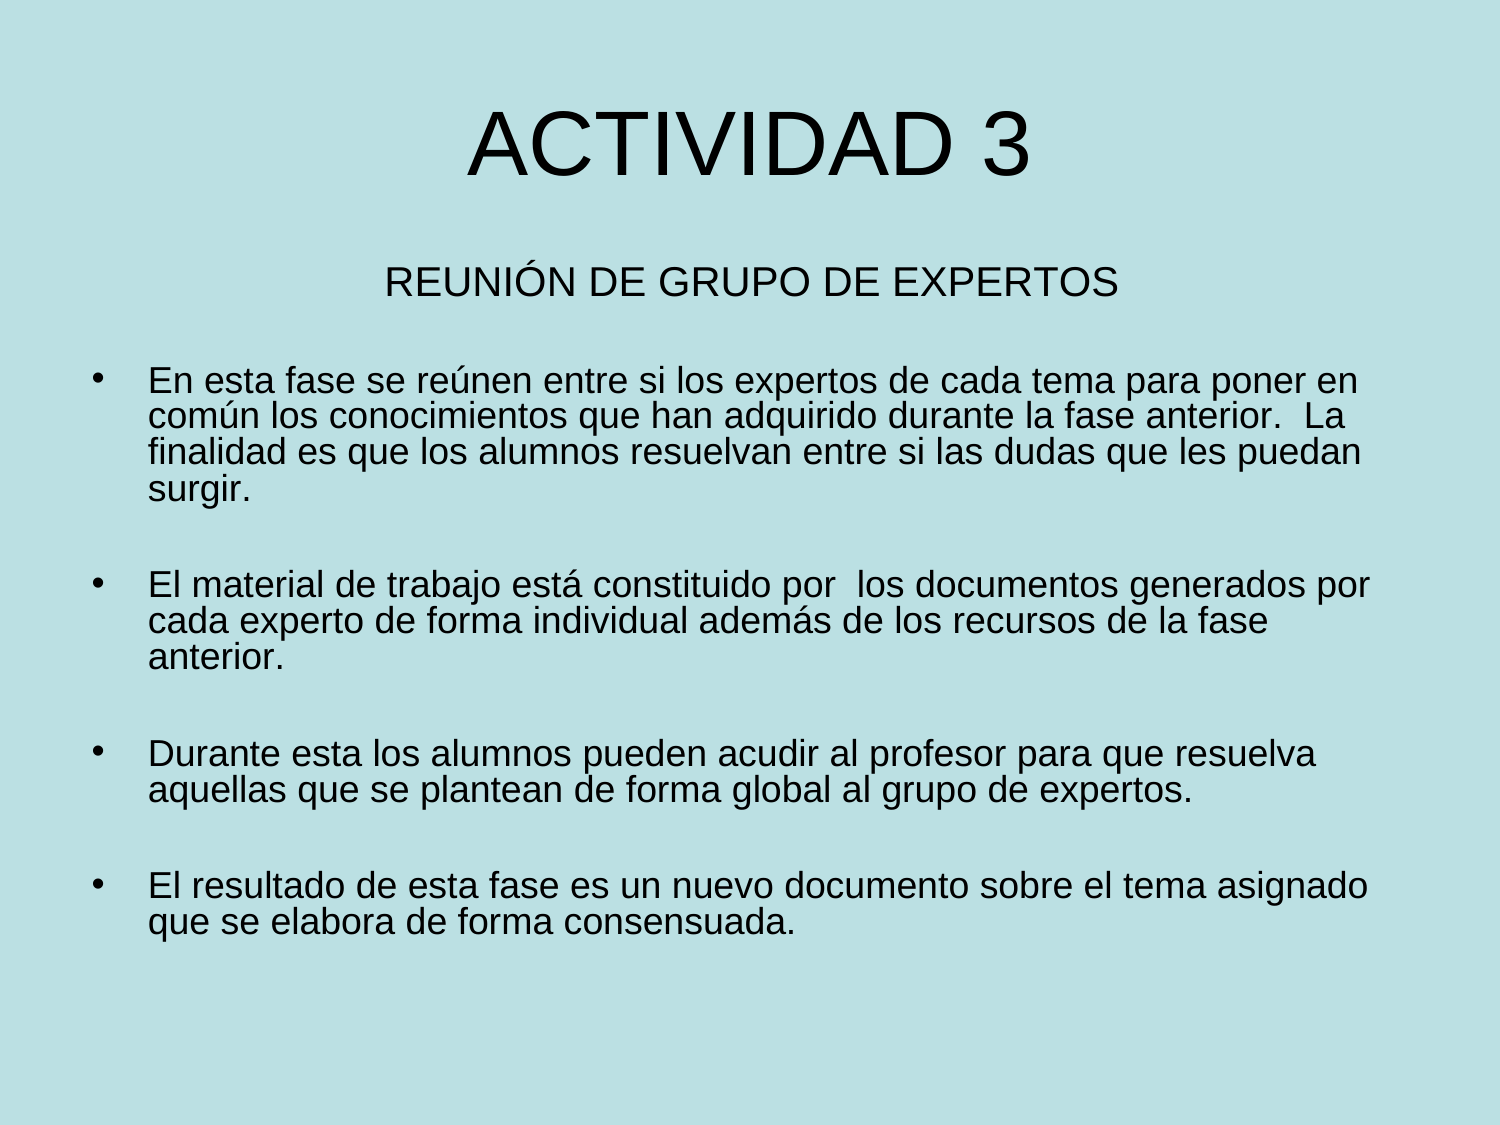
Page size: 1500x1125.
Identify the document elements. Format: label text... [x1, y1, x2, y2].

title ACTIVIDAD 3 [75, 45, 1426, 233]
list REUNIÓN DE GRUPO DE EXPERTOS En esta fase se reúnen entre si los expertos de cada tema para poner en común los conocimientos que han adquirido durante la fase anterior. La finalidad es que los alumnos resuelvan entre si las dudas que les puedan surgir. El material de trabajo está constituido por los documentos generados por cada experto de forma individual además de los recursos de la fase anterior. Durante esta los alumnos pueden acudir al profesor para que resuelva aquellas que se plantean de forma global al grupo de expertos. El resultado de esta fase es un nuevo documento sobre el tema asignado que se elabora de forma consensuada. [76, 196, 1427, 1001]
